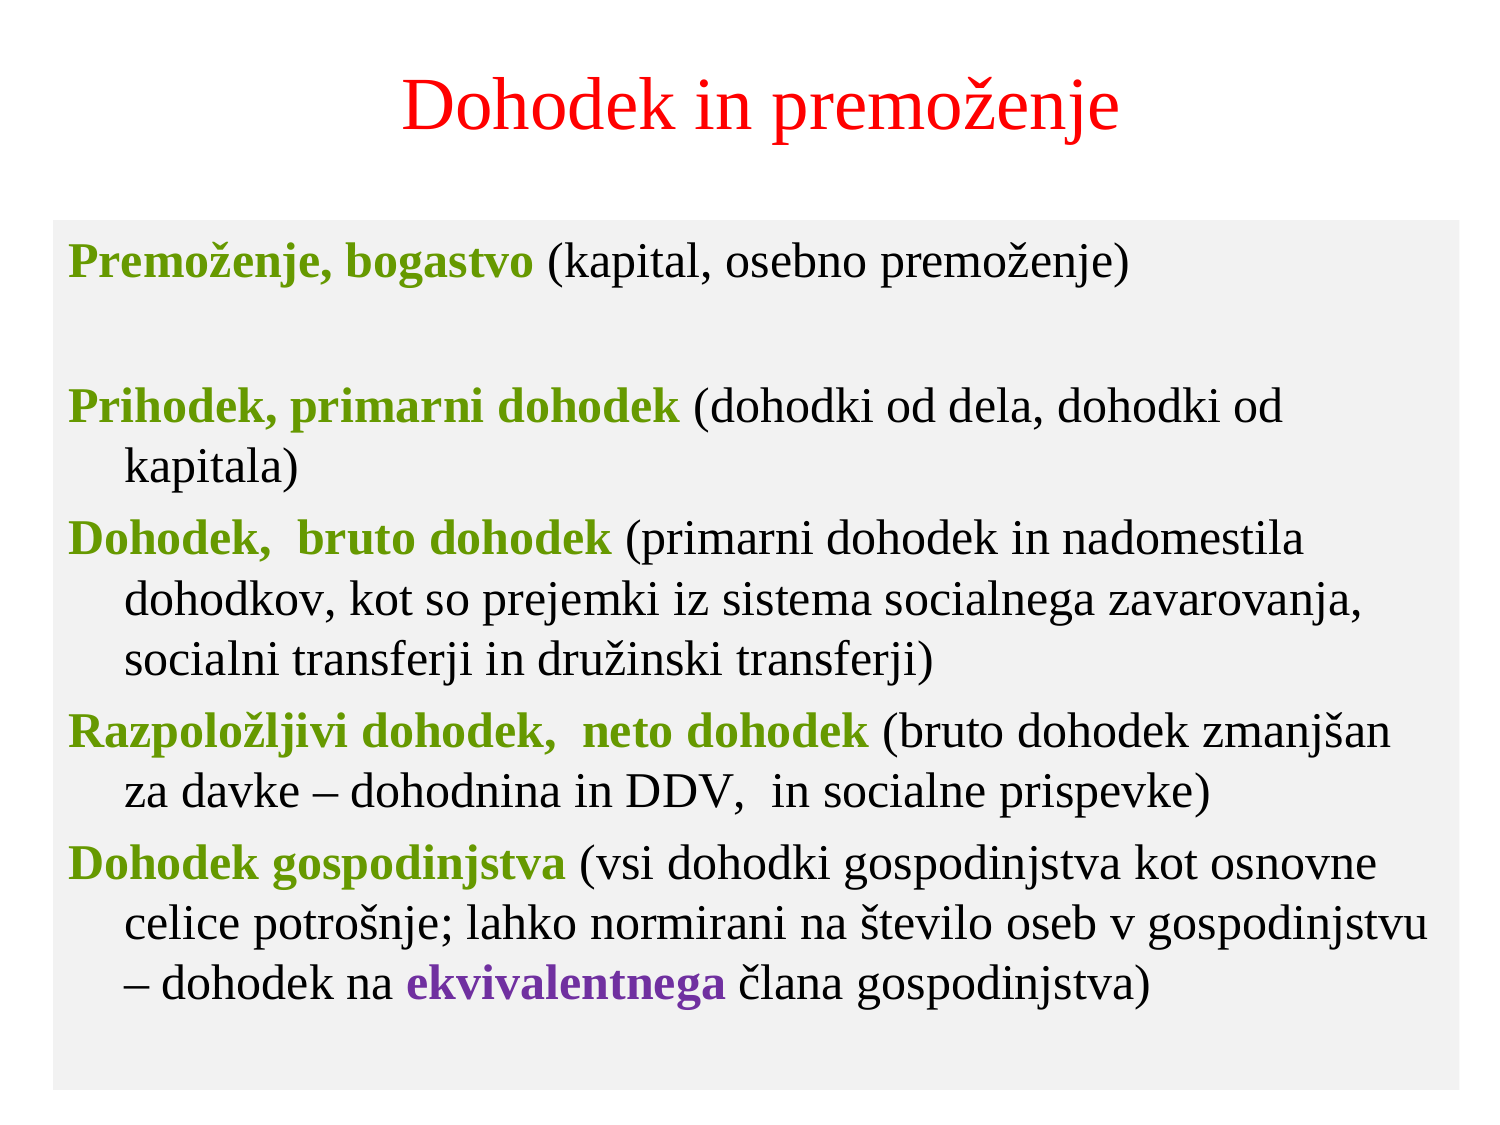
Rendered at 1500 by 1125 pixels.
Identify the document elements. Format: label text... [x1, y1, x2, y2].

list Premoženje, bogastvo (kapital, osebno premoženje) Prihodek, primarni dohodek (dohodki od dela, dohodki od kapitala) Dohodek, bruto dohodek (primarni dohodek in nadomestila dohodkov, kot so prejemki iz sistema socialnega zavarovanja, socialni transferji in družinski transferji) Razpoložljivi dohodek, neto dohodek (bruto dohodek zmanjšan za davke – dohodnina in DDV, in socialne prispevke) Dohodek gospodinjstva (vsi dohodki gospodinjstva kot osnovne celice potrošnje; lahko normirani na število oseb v gospodinjstvu – dohodek na ekvivalentnega člana gospodinjstva) [53, 220, 1460, 1090]
title Dohodek in premoženje [123, 47, 1399, 153]
